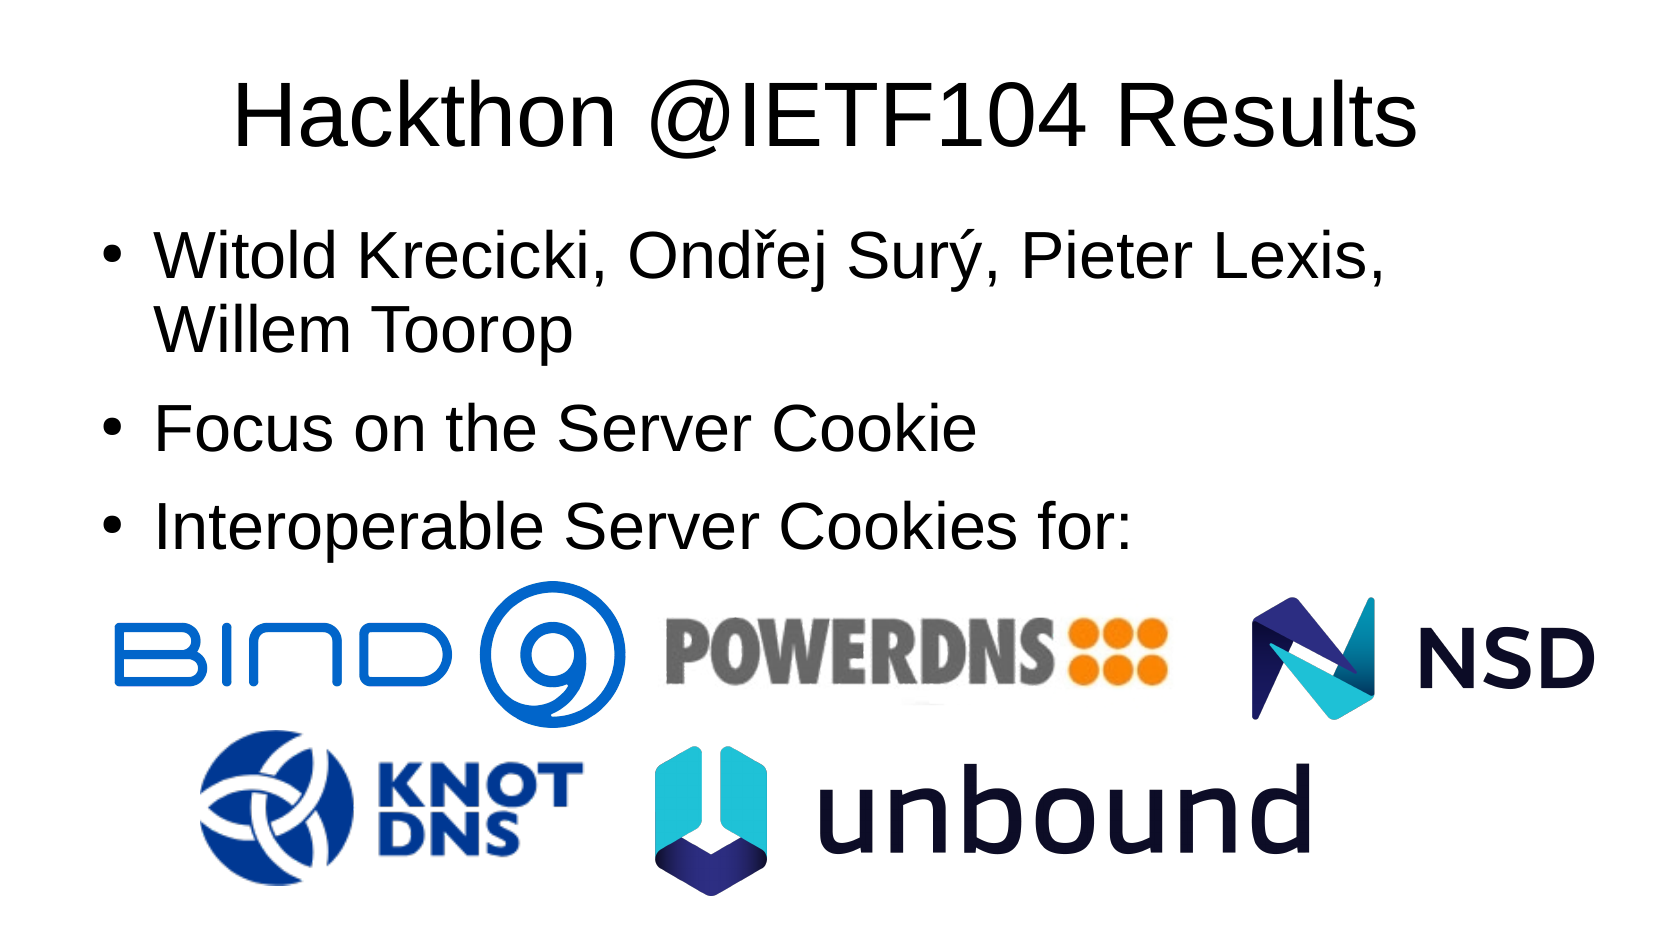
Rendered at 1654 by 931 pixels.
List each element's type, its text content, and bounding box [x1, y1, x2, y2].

list Witold Krecicki, Ondřej Surý, Pieter Lexis, Willem Toorop Focus on the Server Cookie Interoperable Server Cookies for: [82, 217, 1571, 758]
picture [114, 537, 1654, 931]
title Hackthon @IETF104 Results [82, 37, 1571, 193]
